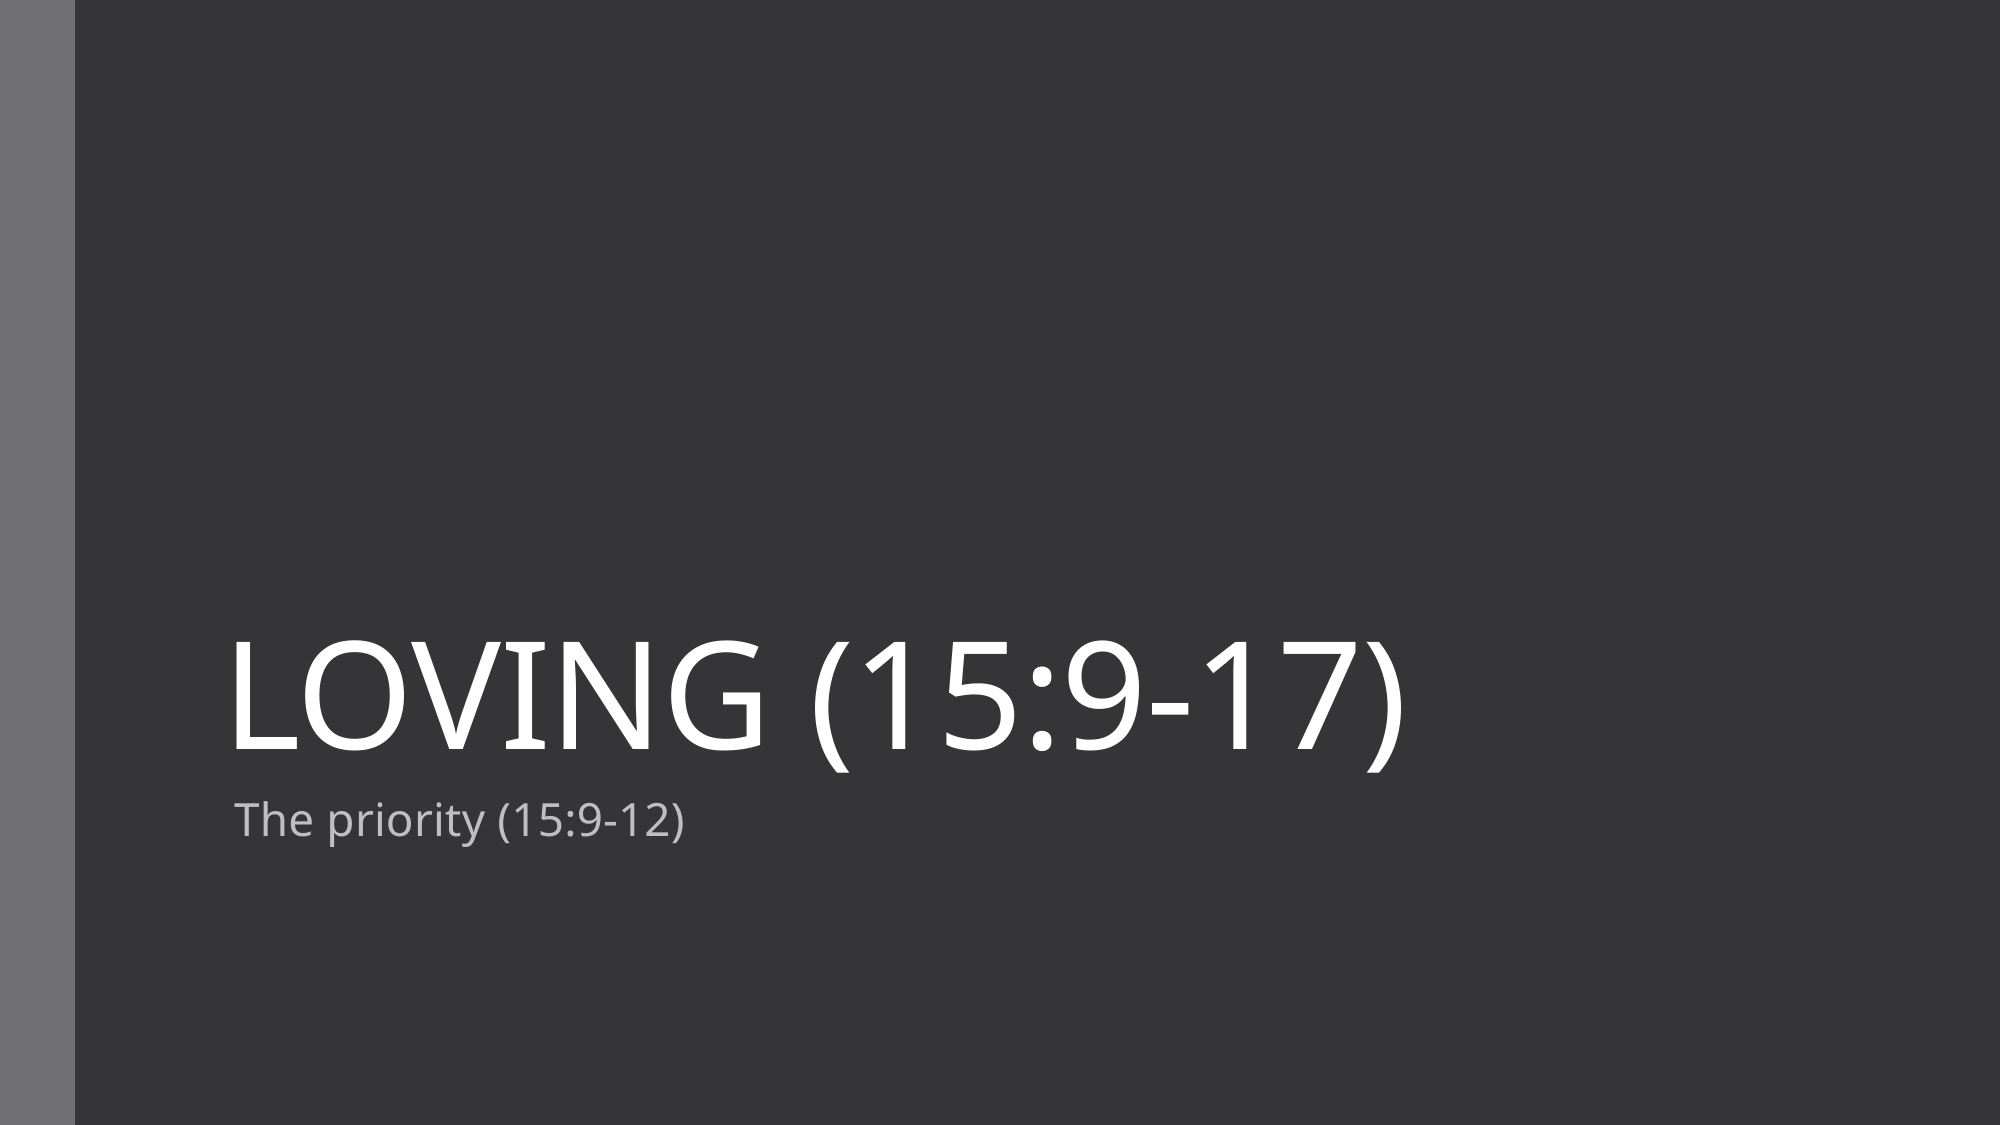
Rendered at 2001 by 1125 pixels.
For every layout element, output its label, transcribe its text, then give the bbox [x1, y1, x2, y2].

title LOVING (15:9-17) [206, 124, 1752, 787]
subtitle The priority (15:9-12) [206, 787, 1752, 1066]
